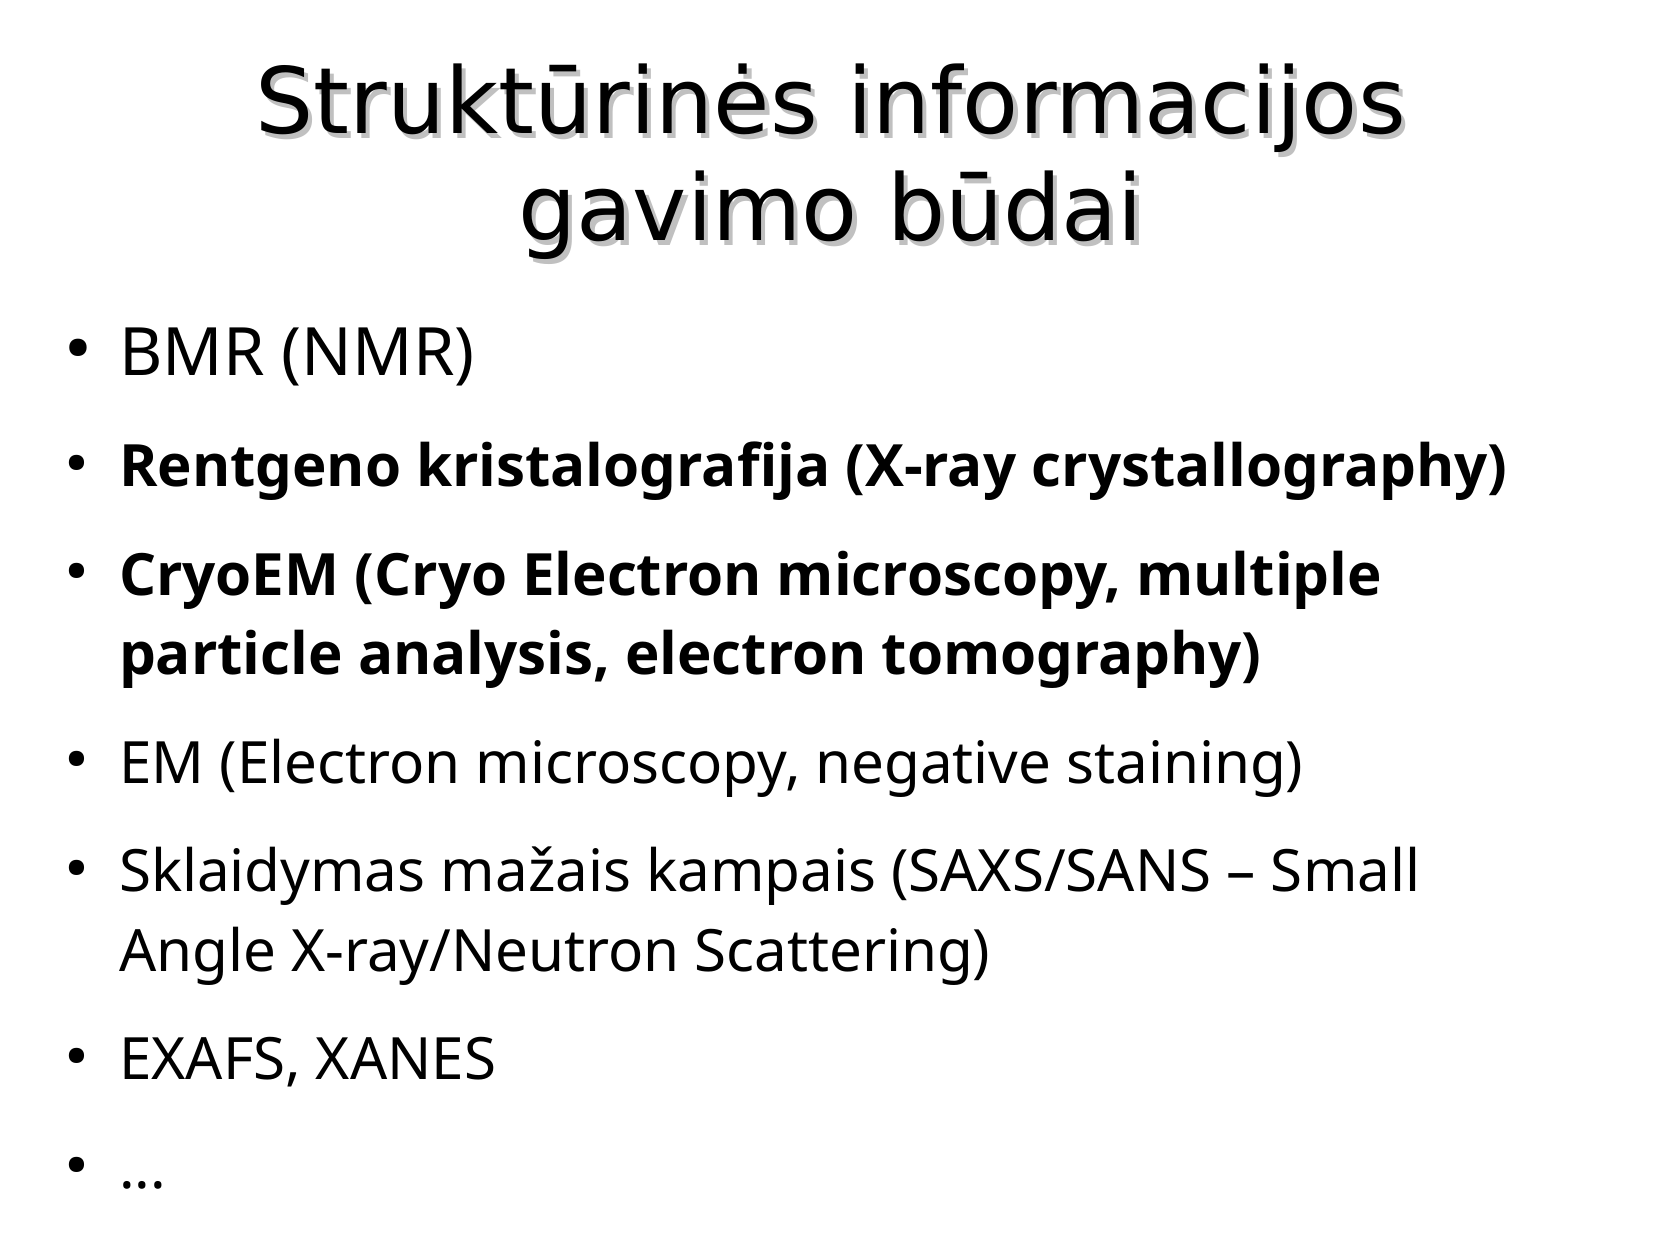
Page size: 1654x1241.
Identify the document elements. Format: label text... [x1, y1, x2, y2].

list BMR (NMR) Rentgeno kristalografija (X-ray crystallography) CryoEM (Cryo Electron microscopy, multiple particle analysis, electron tomography) EM (Electron microscopy, negative staining) Sklaidymas mažais kampais (SAXS/SANS – Small Angle X-ray/Neutron Scattering) EXAFS, XANES ... [48, 304, 1576, 1215]
title Struktūrinės informacijos gavimo būdai [125, 48, 1538, 263]
